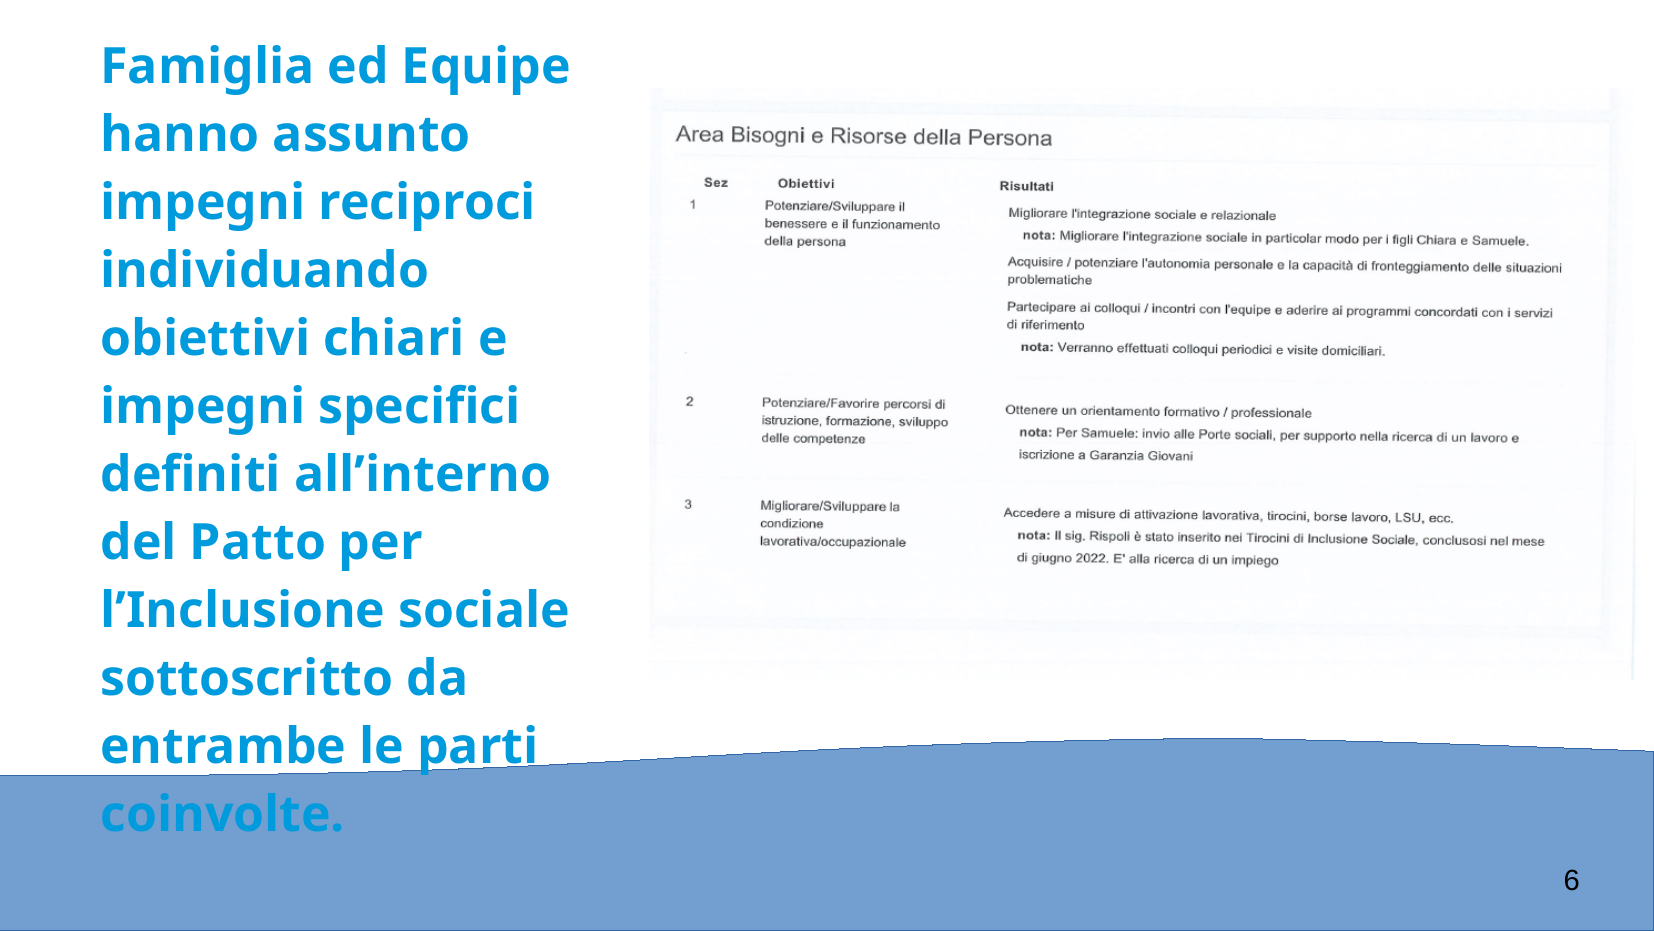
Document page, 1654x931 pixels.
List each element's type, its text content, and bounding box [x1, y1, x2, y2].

picture [649, 88, 1641, 680]
list Famiglia ed Equipe hanno assunto impegni reciproci individuando obiettivi chiari e impegni specifici definiti all’interno del Patto per l’Inclusione sociale sottoscritto da entrambe le parti coinvolte. [29, 29, 621, 778]
